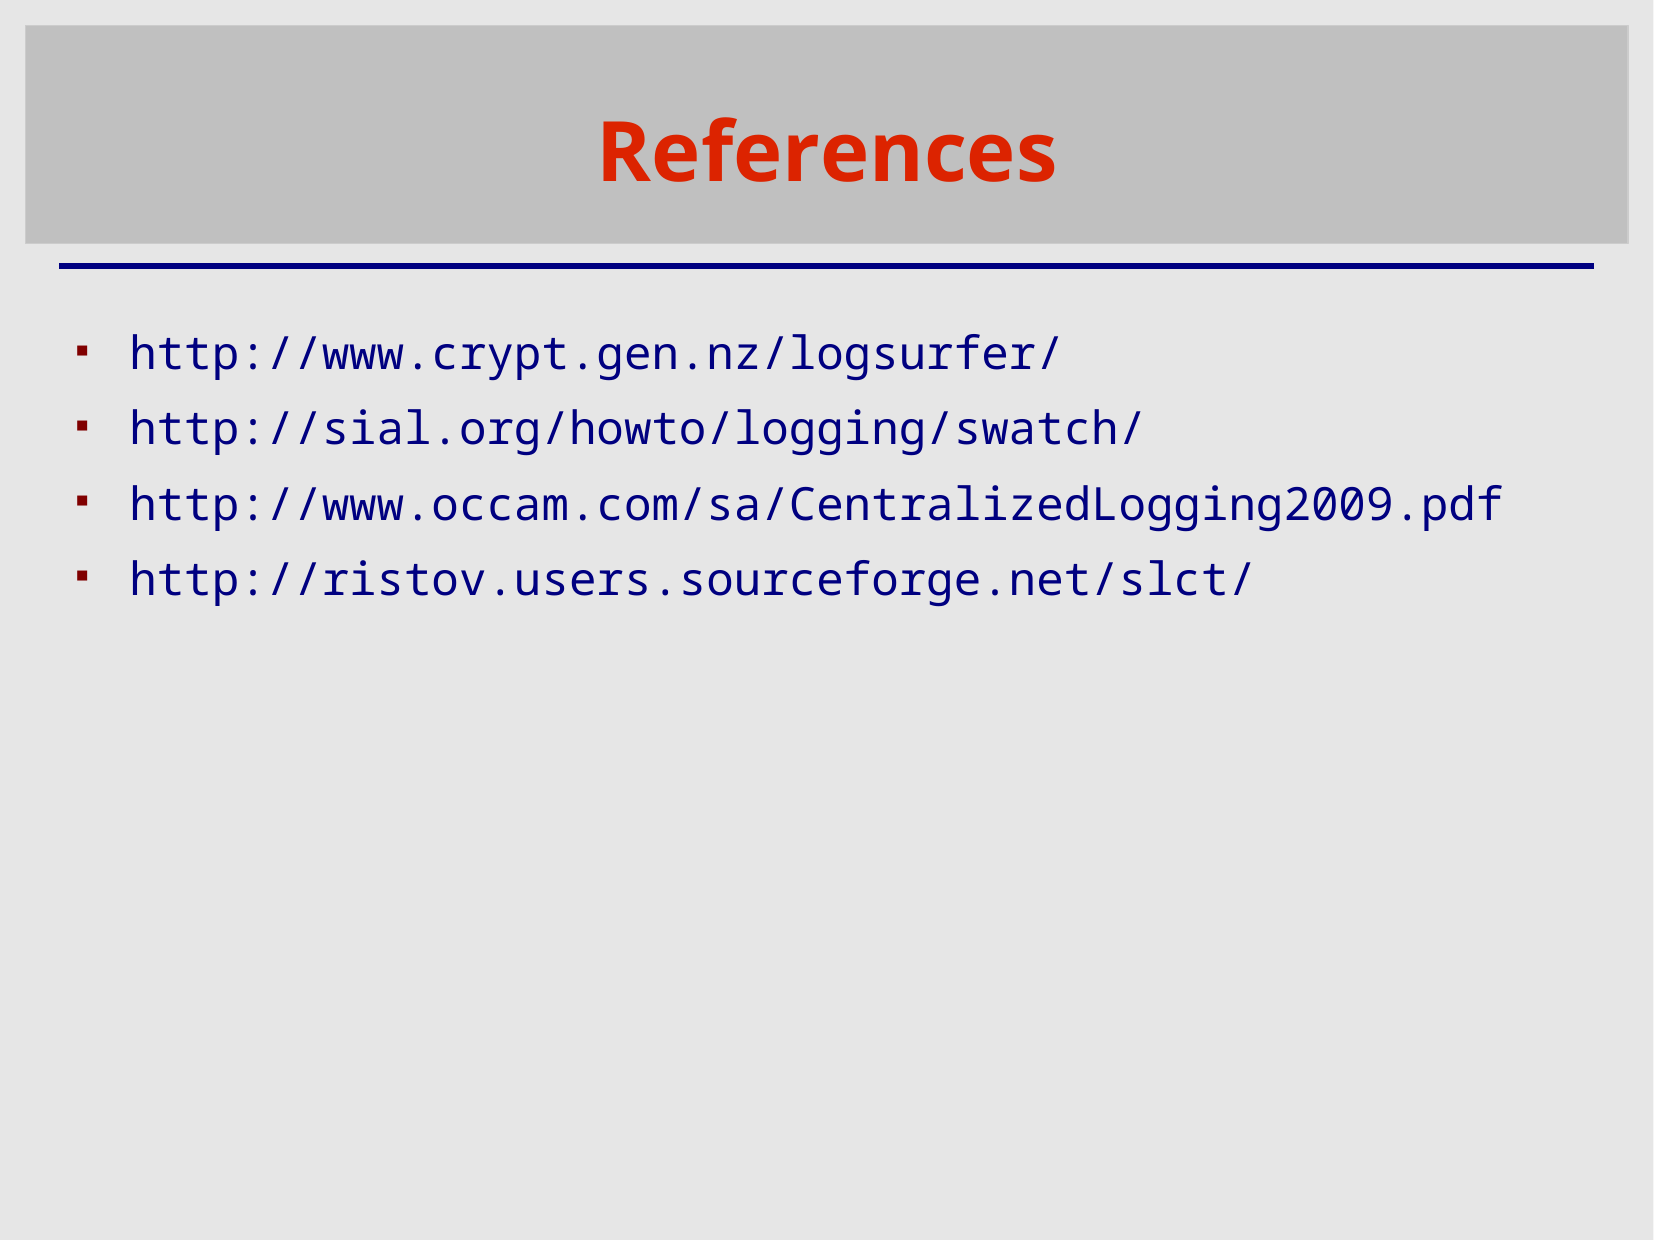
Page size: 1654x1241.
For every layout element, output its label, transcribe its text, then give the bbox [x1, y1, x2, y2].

list http://www.crypt.gen.nz/logsurfer/ http://sial.org/howto/logging/swatch/ http://www.occam.com/sa/CentralizedLogging2009.pdf http://ristov.users.sourceforge.net/slct/ [59, 322, 1594, 1132]
title References [121, 46, 1534, 253]
